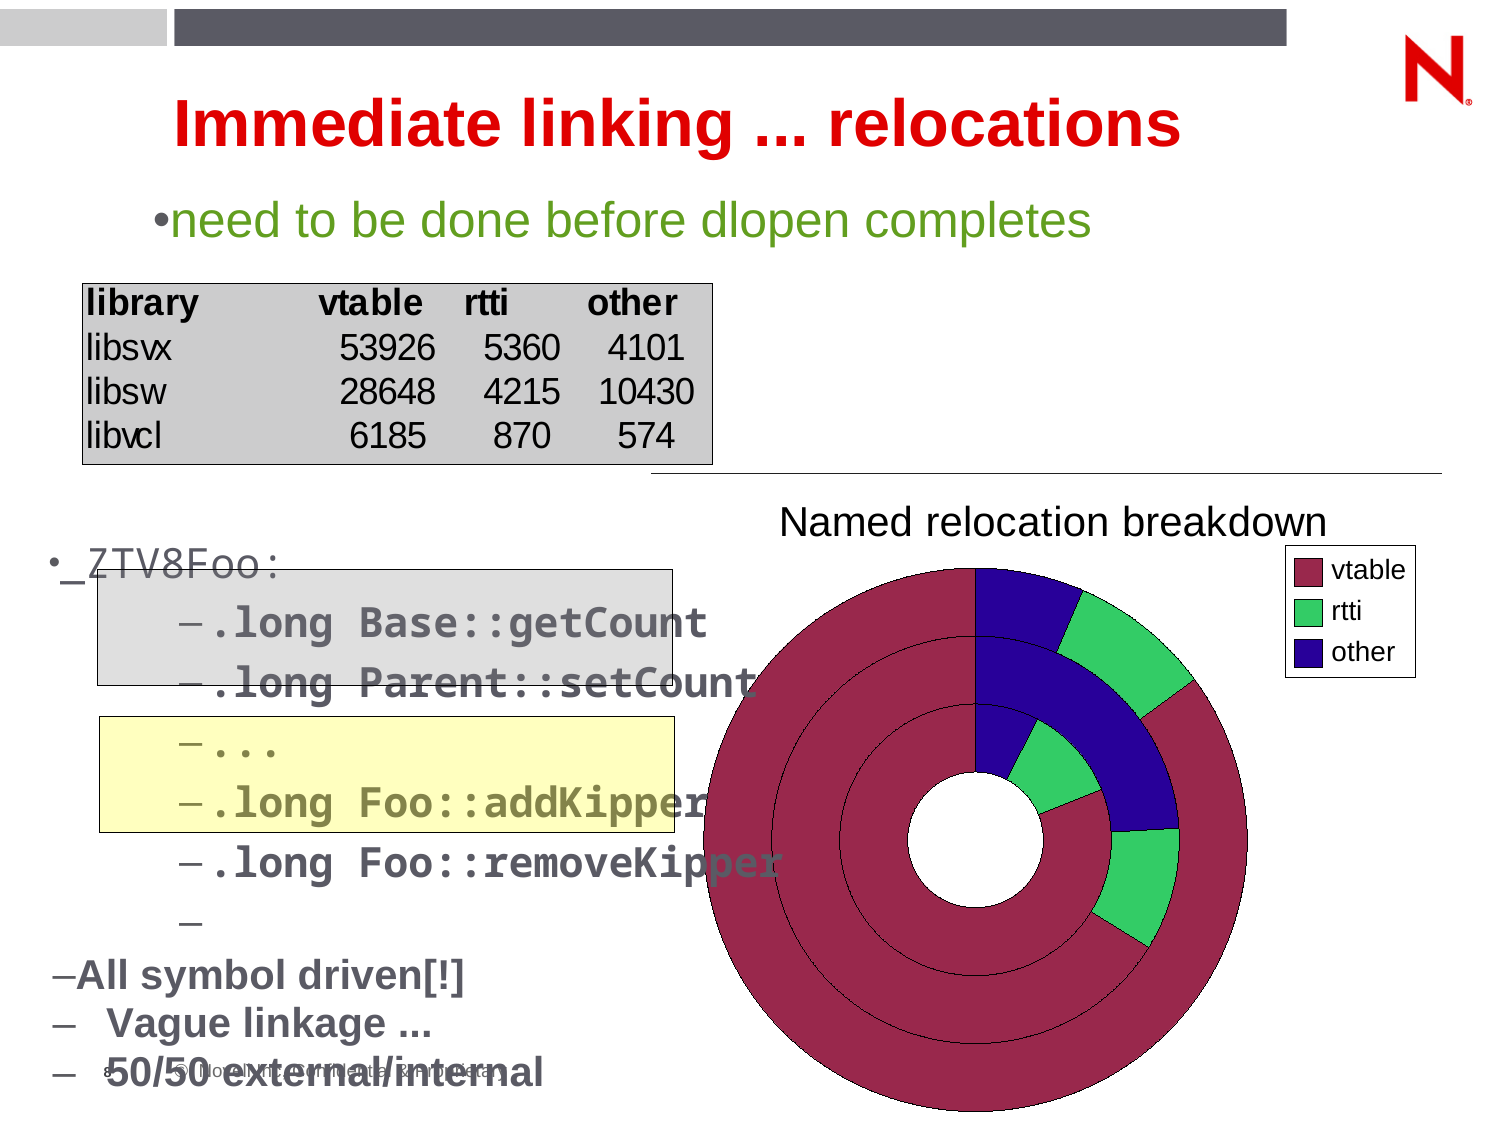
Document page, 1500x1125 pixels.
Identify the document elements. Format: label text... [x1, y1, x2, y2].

chart [82, 283, 713, 465]
picture [1403, 32, 1473, 107]
chart [651, 473, 1442, 1125]
text_box [97, 569, 673, 686]
title Immediate linking ... relocations [173, 41, 1395, 205]
list need to be done before dlopen completes [152, 188, 1393, 274]
text_box _ZTV8Foo: .long Base::getCount .long Parent::setCount ... .long Foo::addKipper .long Foo::removeKipper All symbol driven[!] Vague linkage ... 50/50 external/internal [48, 530, 1046, 1075]
text_box [99, 716, 675, 833]
